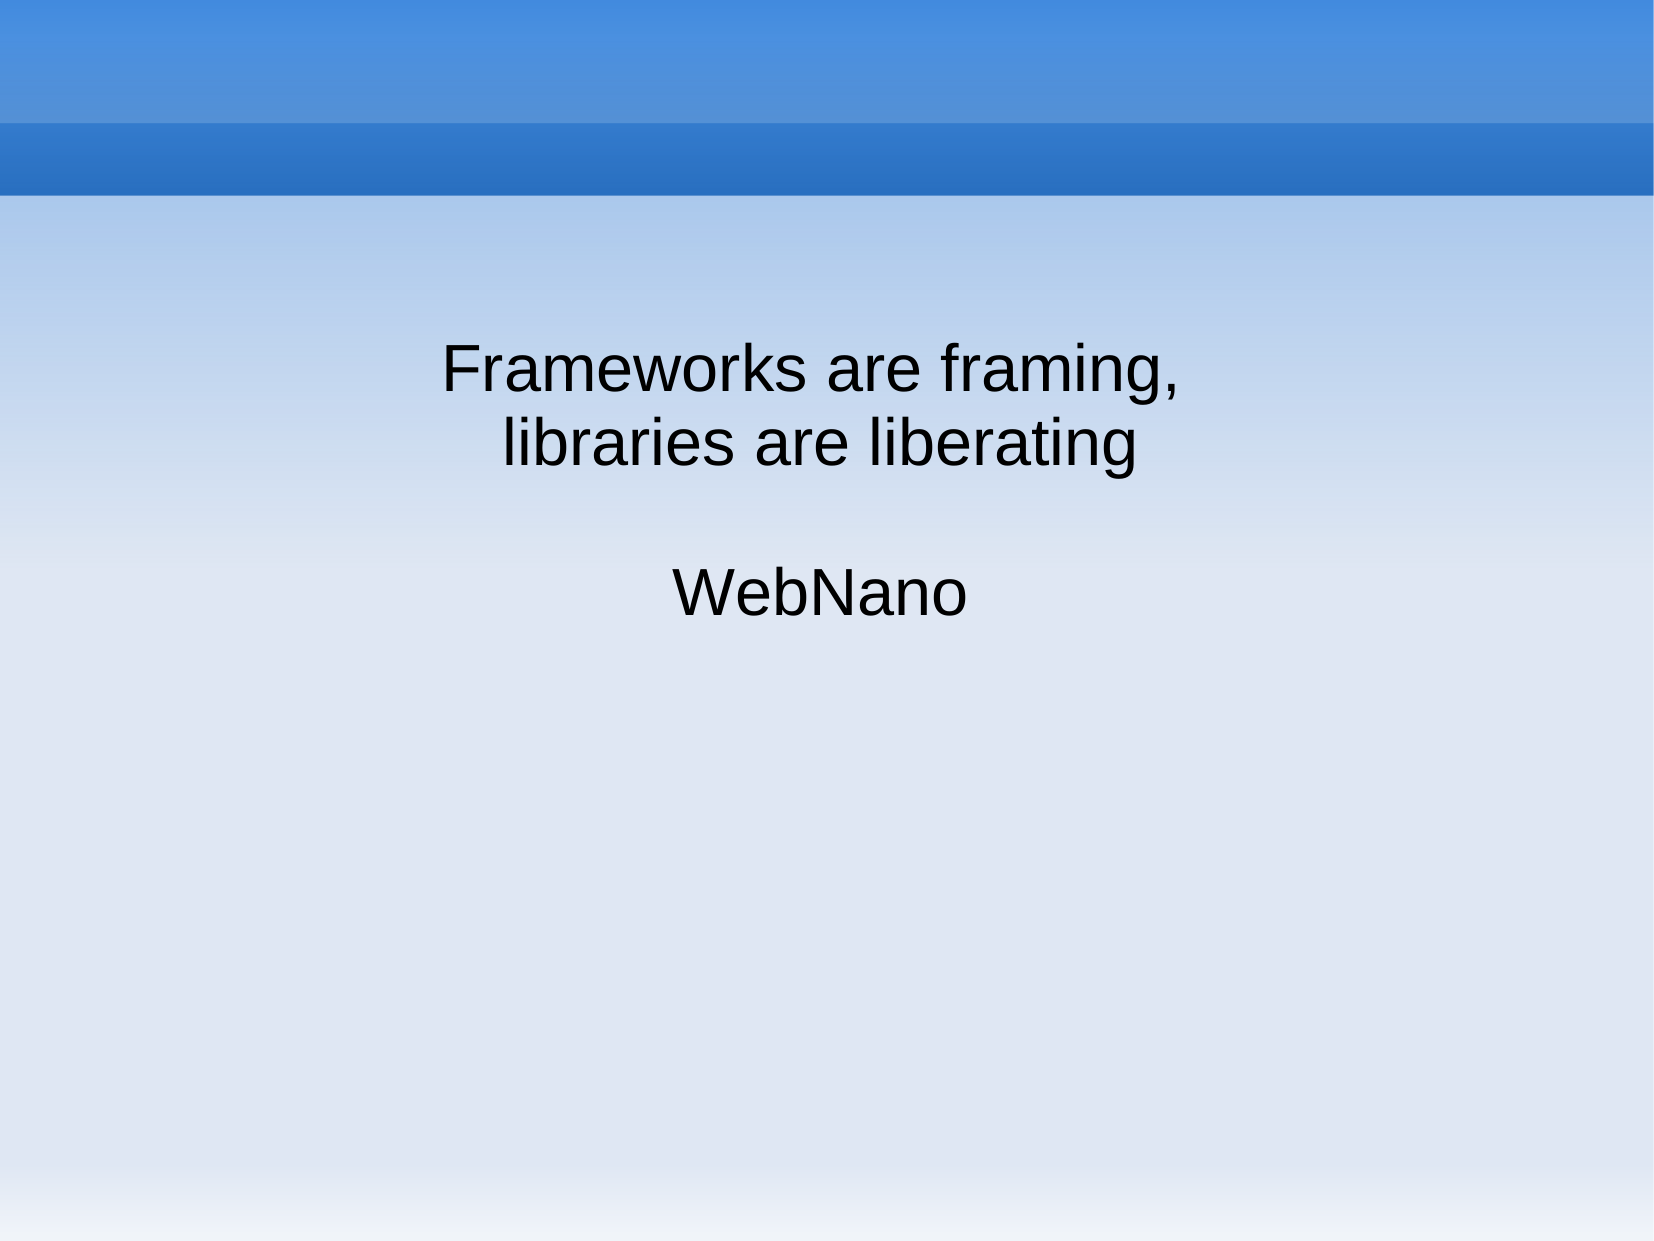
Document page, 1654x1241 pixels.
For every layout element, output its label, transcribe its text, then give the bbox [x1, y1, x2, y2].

picture [0, 0, 1654, 1241]
subtitle Frameworks are framing, libraries are liberating WebNano [76, 7, 1565, 1102]
